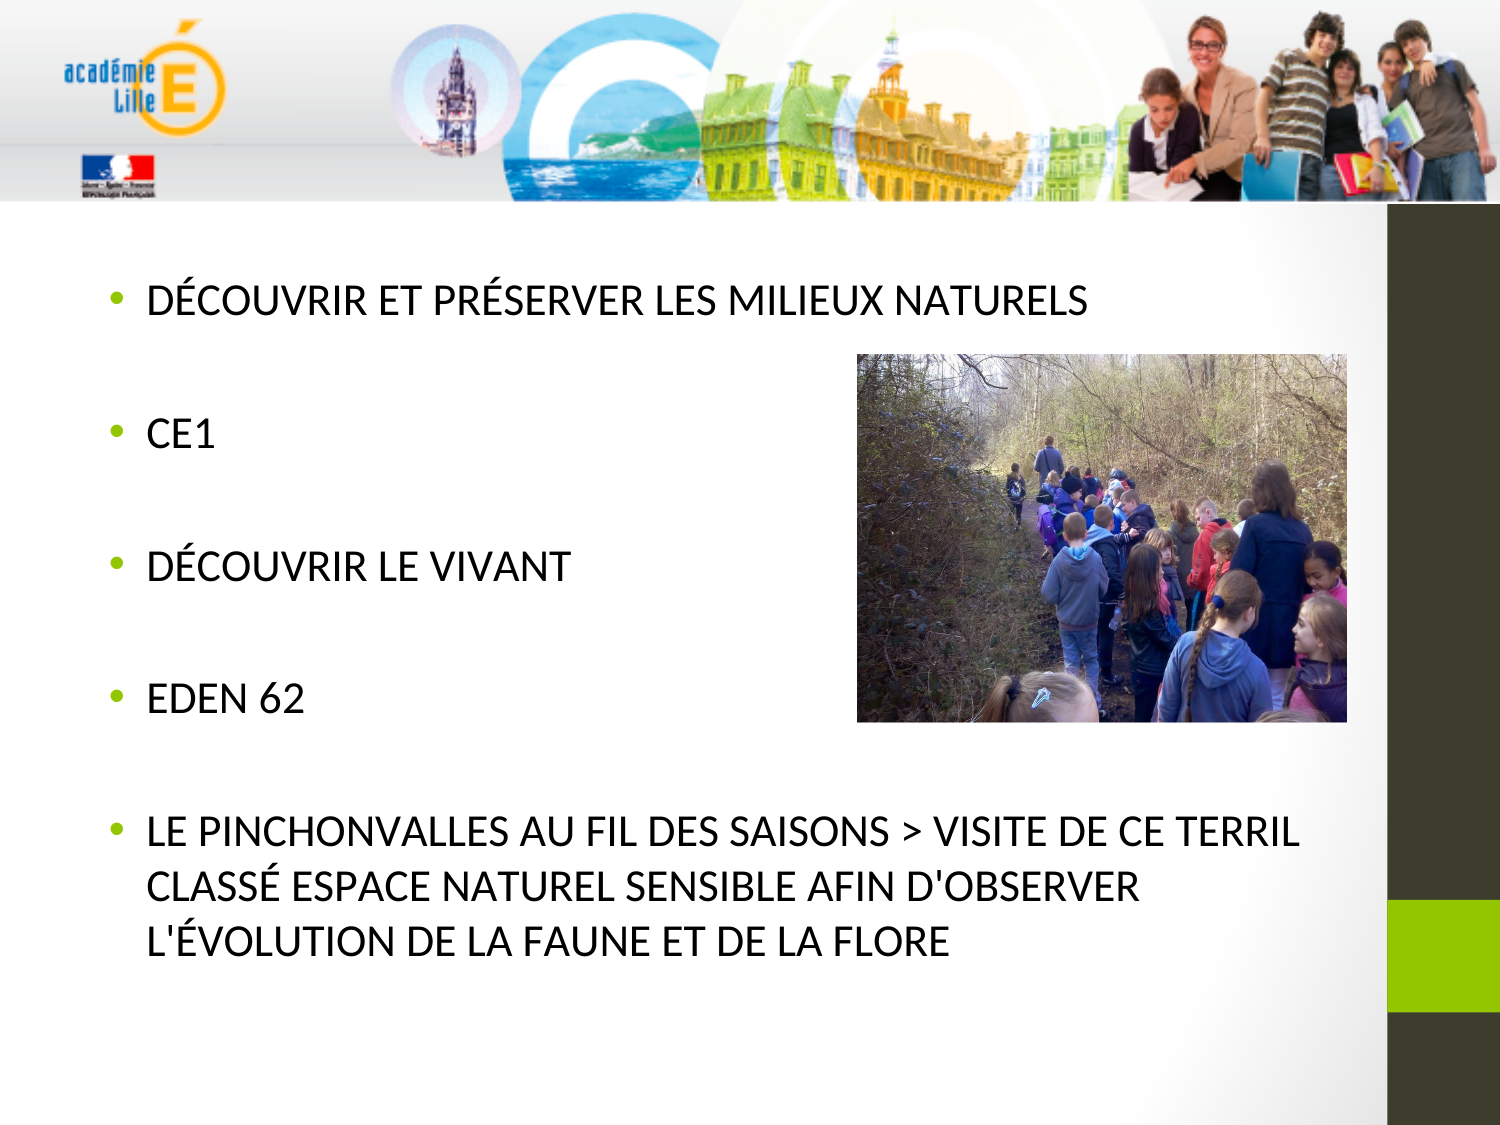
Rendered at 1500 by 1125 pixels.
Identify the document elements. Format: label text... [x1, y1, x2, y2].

list DÉCOUVRIR ET PRÉSERVER LES MILIEUX NATURELS CE1 DÉCOUVRIR LE VIVANT EDEN 62 LE PINCHONVALLES AU FIL DES SAISONS > VISITE DE CE TERRIL CLASSÉ ESPACE NATUREL SENSIBLE AFIN D'OBSERVER L'ÉVOLUTION DE LA FAUNE ET DE LA FLORE [74, 262, 1325, 1050]
picture [0, 0, 1500, 1125]
